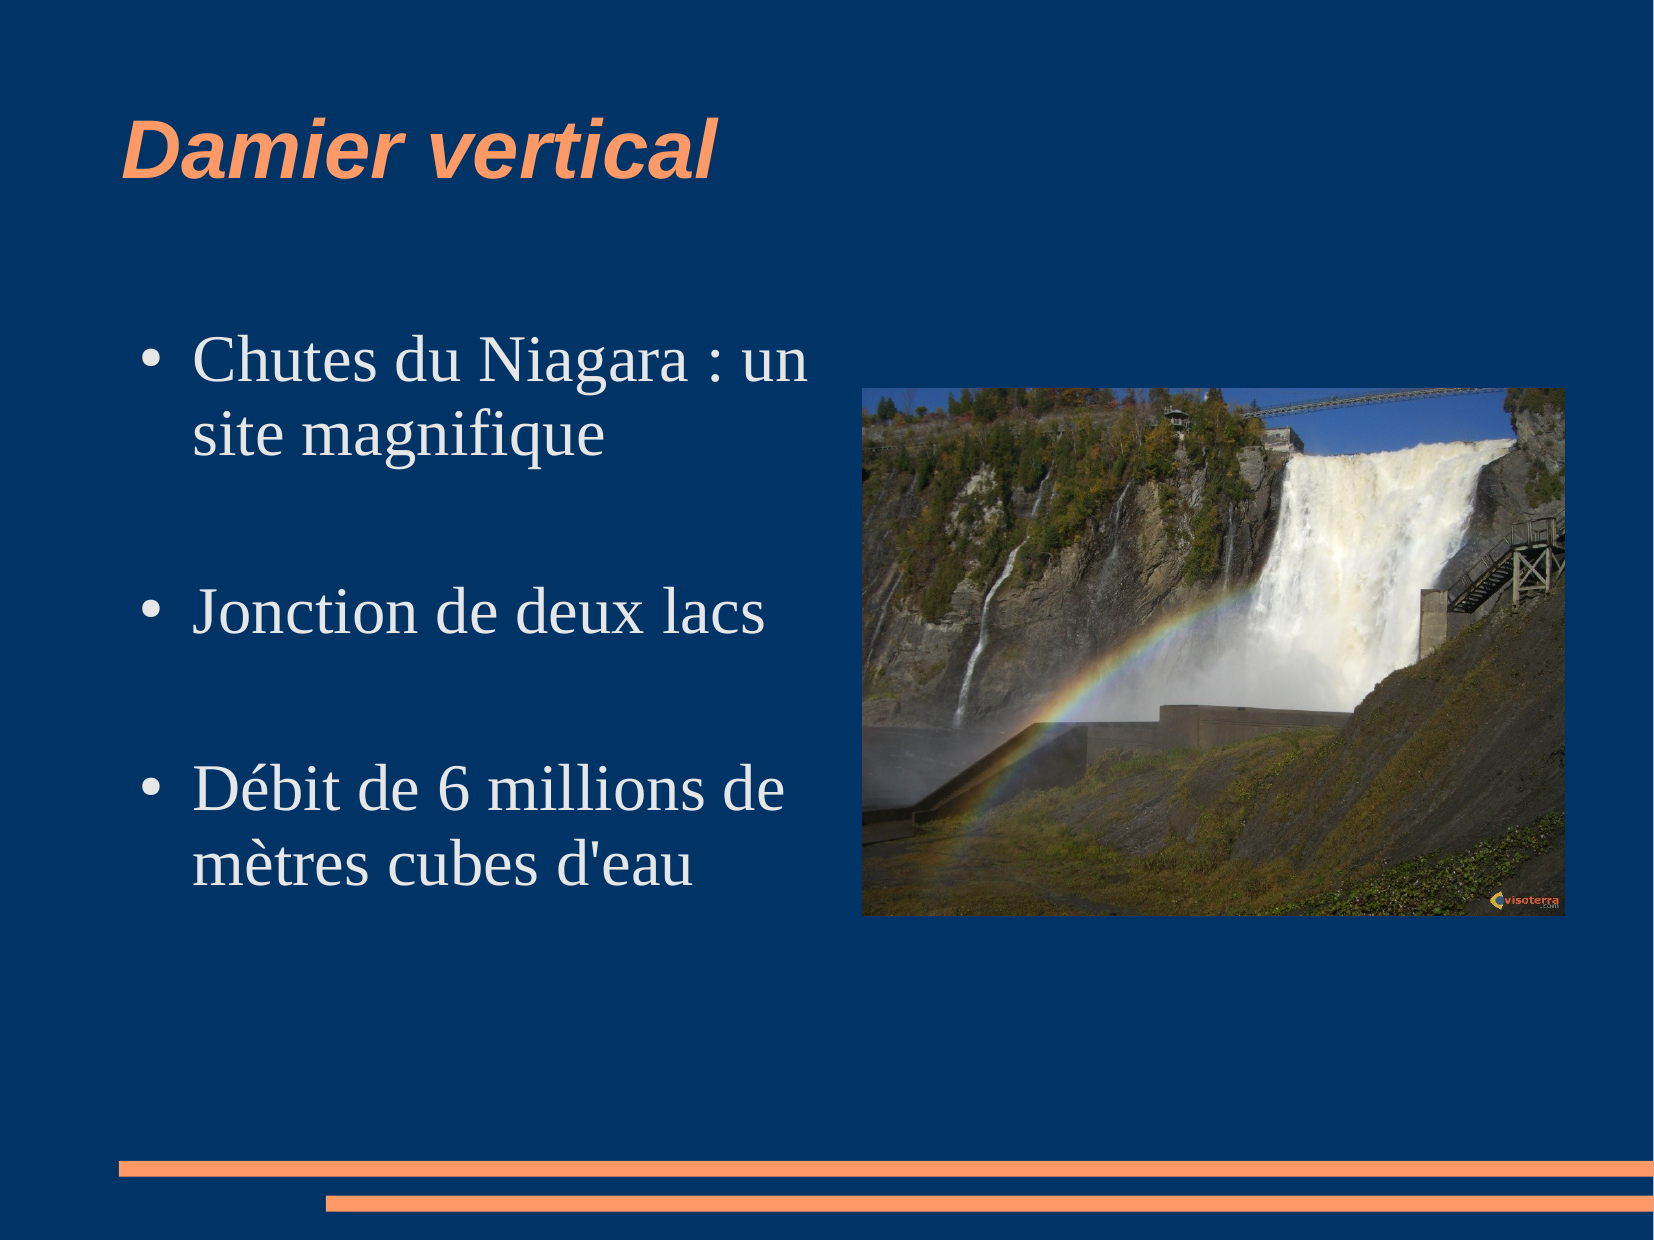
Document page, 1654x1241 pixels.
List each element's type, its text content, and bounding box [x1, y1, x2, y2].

title Damier vertical [121, 46, 1534, 254]
list Chutes du Niagara : un site magnifique Jonction de deux lacs Débit de 6 millions de mètres cubes d'eau [121, 322, 824, 1132]
picture [862, 388, 1565, 916]
